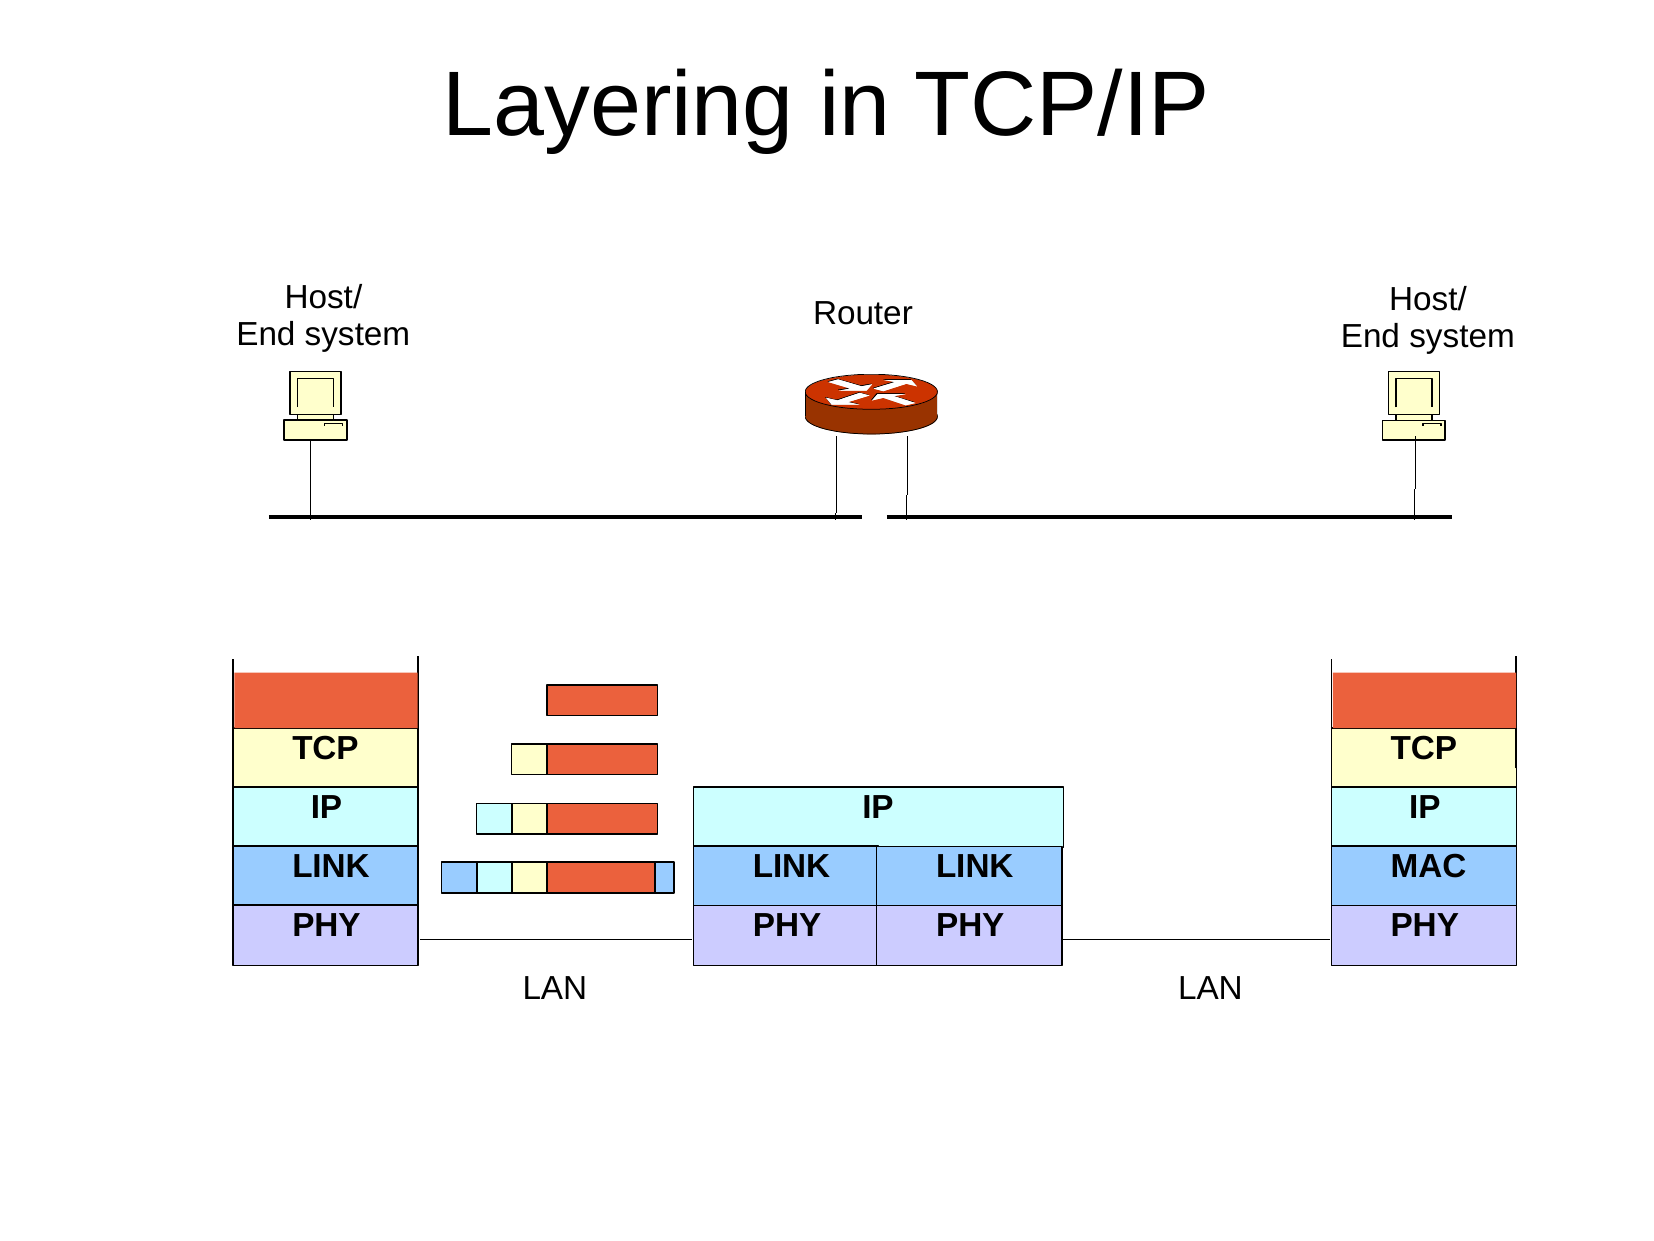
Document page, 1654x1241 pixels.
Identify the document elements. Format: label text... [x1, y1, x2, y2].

text_box PHY [1375, 911, 1483, 960]
text_box [693, 787, 1064, 966]
text_box Router [722, 287, 1004, 344]
text_box Host/ End system [1287, 273, 1569, 371]
text_box LINK [921, 852, 1028, 901]
text_box [232, 672, 419, 966]
text_box PHY [921, 911, 1028, 960]
text_box IP [1375, 793, 1483, 841]
text_box [284, 371, 347, 440]
text_box [1382, 371, 1446, 440]
text_box LINK [277, 852, 384, 900]
text_box Host/ End system [183, 271, 464, 369]
title Layering in TCP/IP [124, 34, 1530, 173]
text_box TCP [277, 734, 384, 782]
text_box LAN [507, 962, 612, 1019]
text_box LAN [1163, 962, 1267, 1019]
picture [805, 374, 941, 437]
text_box [511, 743, 658, 775]
text_box [1331, 672, 1517, 966]
text_box TCP [1375, 734, 1483, 782]
text_box [547, 684, 658, 716]
text_box IP [277, 793, 384, 841]
text_box [476, 803, 658, 835]
text_box IP [782, 793, 996, 841]
text_box PHY [738, 911, 845, 960]
text_box MAC [1375, 852, 1483, 901]
text_box LINK [738, 852, 845, 901]
text_box [441, 862, 675, 893]
text_box PHY [277, 911, 384, 959]
